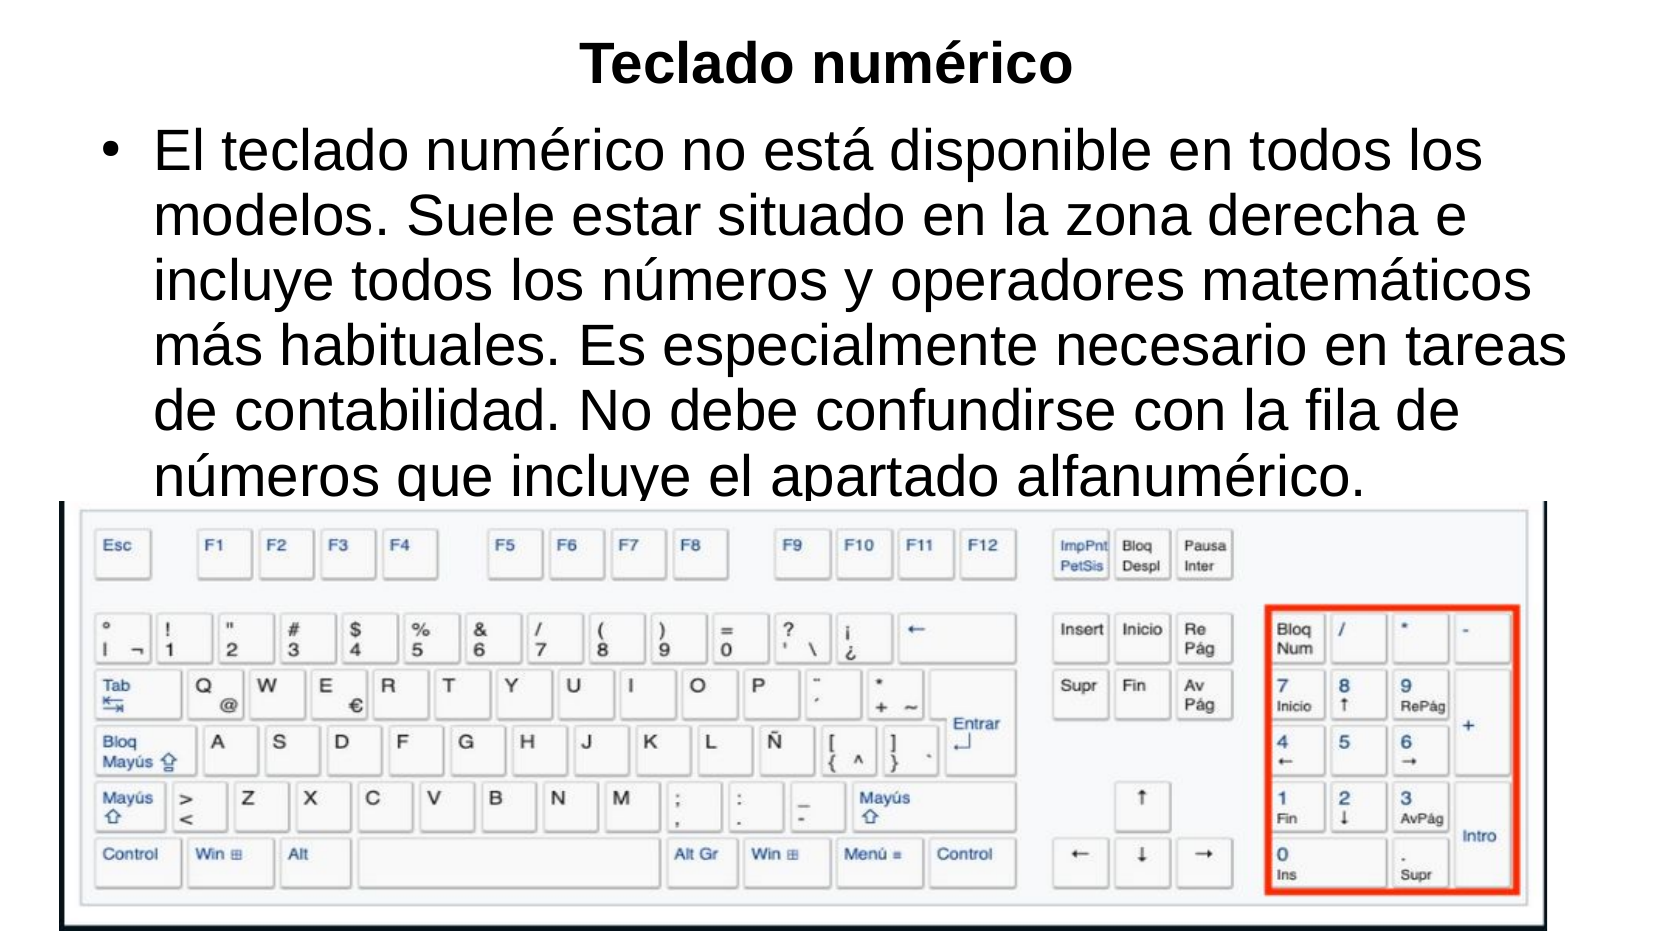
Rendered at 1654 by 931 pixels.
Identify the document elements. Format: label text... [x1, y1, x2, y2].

title Teclado numérico [82, 7, 1571, 118]
list El teclado numérico no está disponible en todos los modelos. Suele estar situado en la zona derecha e incluye todos los números y operadores matemáticos más habituales. Es especialmente necesario en tareas de contabilidad. No debe confundirse con la fila de números que incluye el apartado alfanumérico. [82, 118, 1571, 758]
picture [59, 501, 1548, 931]
